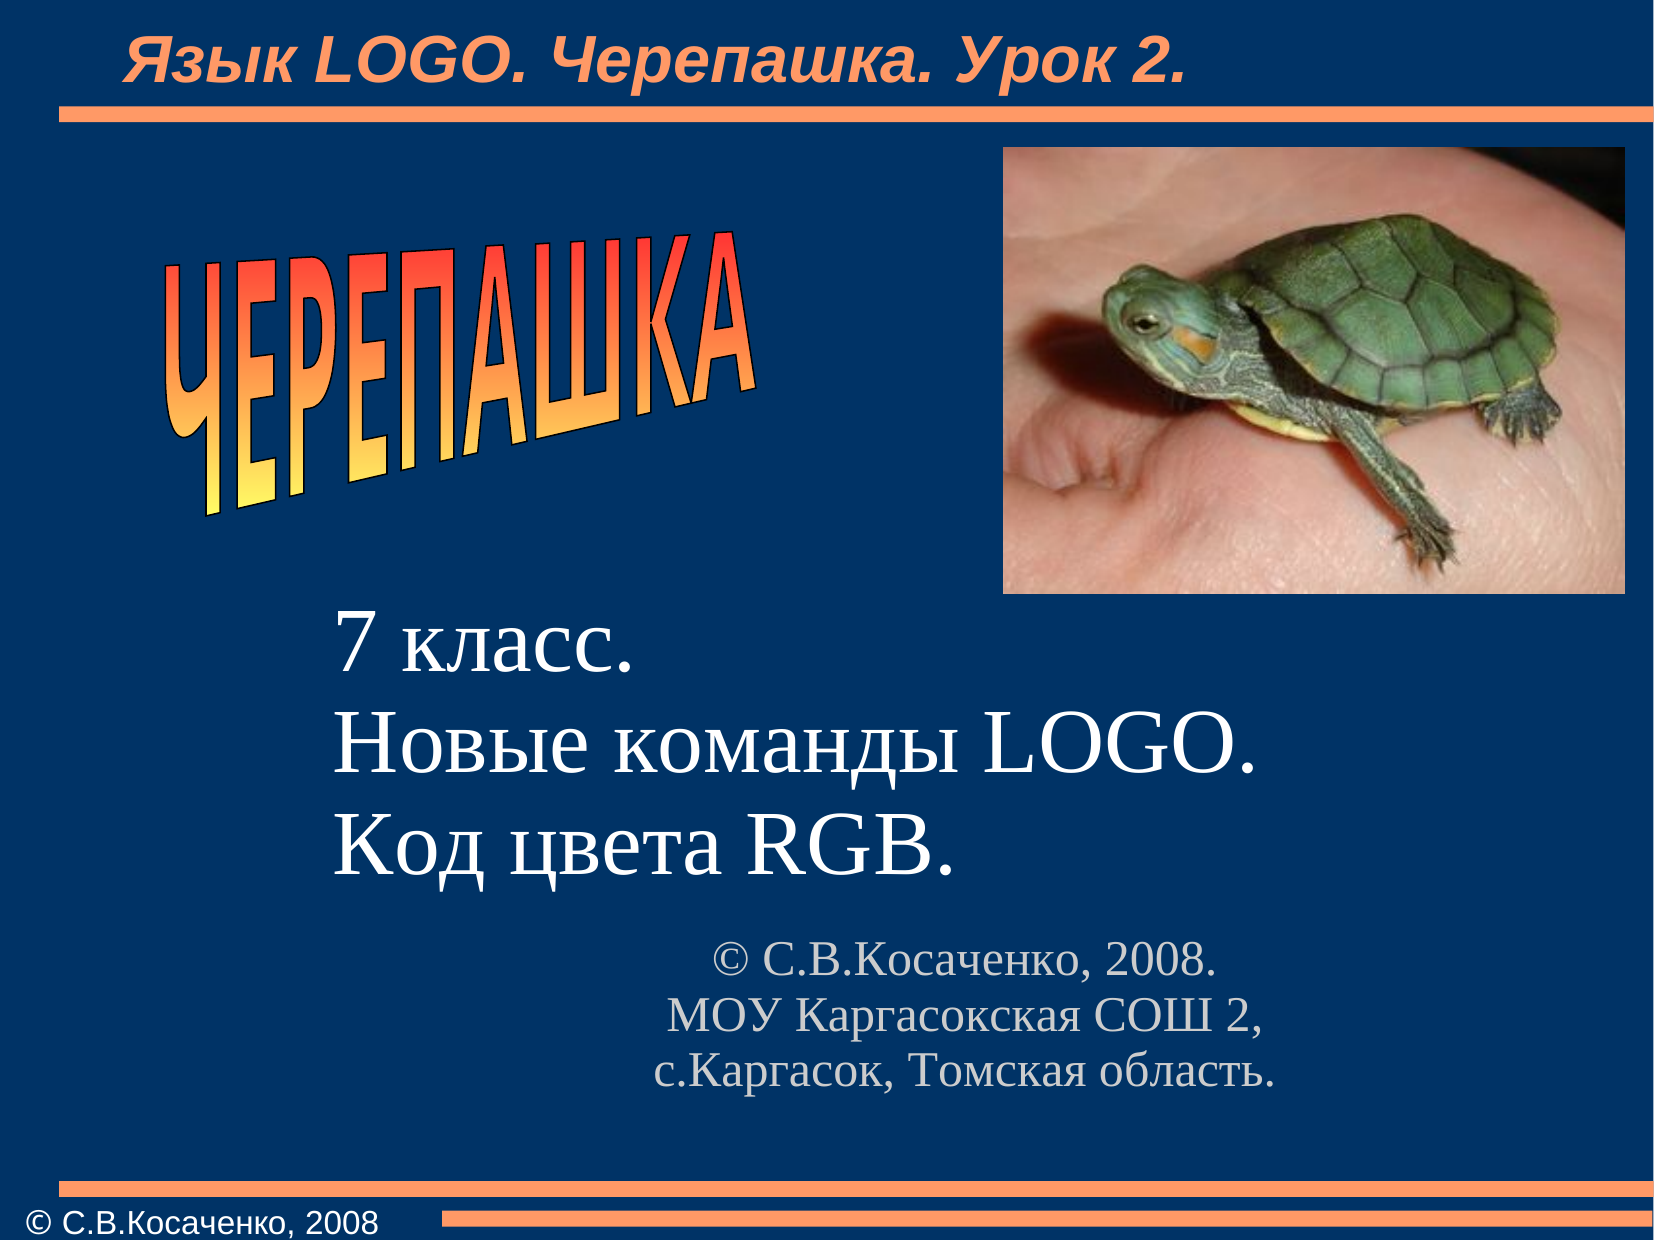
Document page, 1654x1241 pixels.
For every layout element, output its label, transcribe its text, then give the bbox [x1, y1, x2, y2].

text_box ЧЕРЕПАШКА [237, 259, 276, 509]
picture [1003, 147, 1625, 594]
text_box ЧЕРЕПАШКА [636, 231, 756, 416]
text_box ЧЕРЕПАШКА [400, 248, 454, 471]
title Язык LOGO. Черепашка. Урок 2. [123, 0, 1536, 119]
subtitle 7 класс. Новые команды LOGO. Код цвета RGB. © С.В.Косаченко, 2008. МОУ Каргасокская СОШ 2, с.Каргасок, Томская область. [297, 562, 1597, 1124]
text_box ЧЕРЕПАШКА [348, 252, 387, 483]
text_box ЧЕРЕПАШКА [535, 238, 620, 440]
text_box ЧЕРЕПАШКА [165, 262, 221, 516]
text_box ЧЕРЕПАШКА [289, 256, 336, 497]
text_box ЧЕРЕПАШКА [462, 244, 528, 457]
